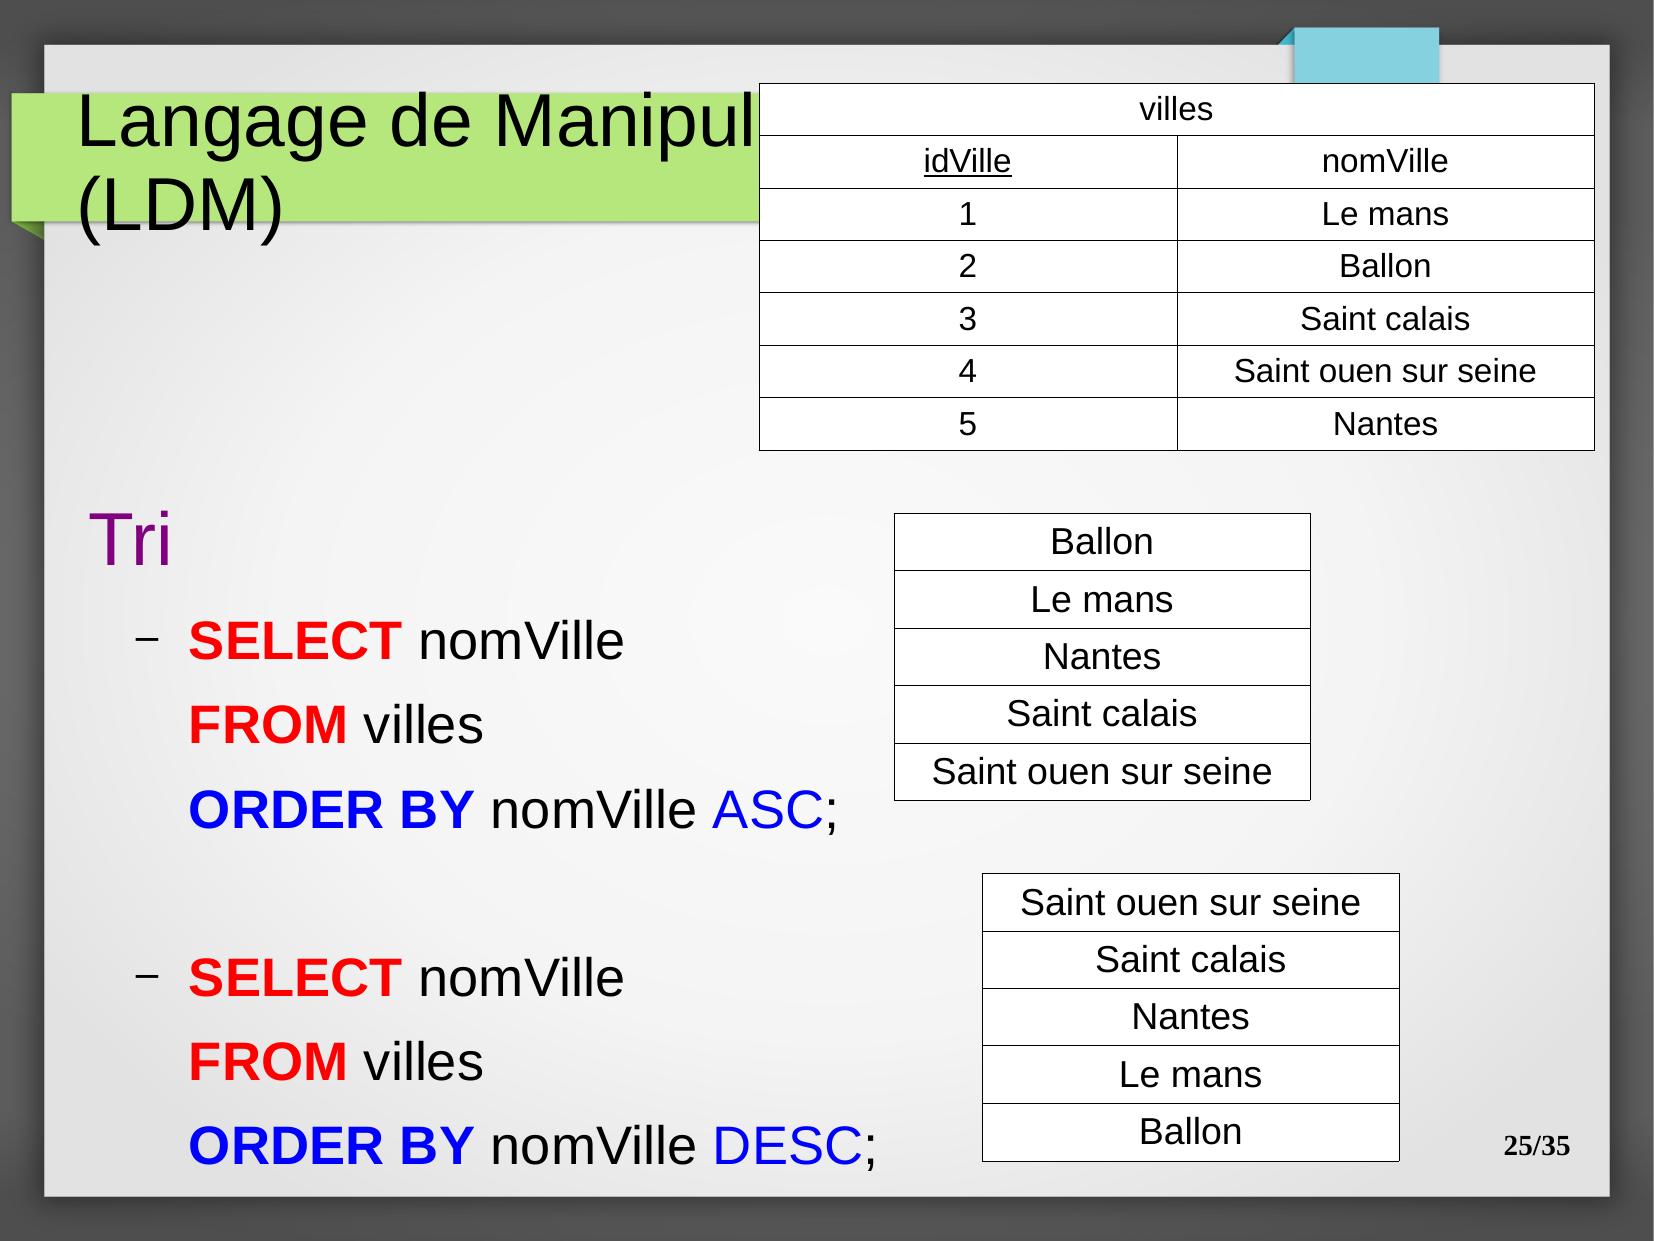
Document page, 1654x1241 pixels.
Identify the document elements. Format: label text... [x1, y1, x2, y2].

table_cell 5 [760, 398, 1177, 450]
table_cell Nantes [983, 989, 1399, 1045]
table_cell 3 [760, 293, 1177, 345]
title Langage de Manipulation de Données (LDM) [76, 58, 1565, 266]
table_cell Nantes [895, 629, 1310, 685]
table_cell nomVille [1178, 136, 1594, 188]
table_cell 1 [760, 189, 1177, 240]
table_cell Saint ouen sur seine [895, 744, 1310, 800]
list Tri SELECT nomVille FROM villes ORDER BY nomVille ASC; SELECT nomVille FROM villes ORDER BY nomVille DESC; [47, 497, 934, 1217]
table_cell 4 [760, 346, 1177, 397]
table_cell Le mans [895, 571, 1310, 628]
table_header Saint ouen sur seine [983, 874, 1399, 931]
picture [0, 0, 1654, 1241]
table_cell Saint ouen sur seine [1178, 346, 1594, 397]
table_cell Le mans [1178, 189, 1594, 240]
table_cell 2 [760, 241, 1177, 292]
table_header Ballon [895, 514, 1310, 570]
table_cell Nantes [1178, 398, 1594, 450]
table_cell Saint calais [1178, 293, 1594, 345]
table_cell Le mans [983, 1046, 1399, 1103]
table_cell Saint calais [983, 932, 1399, 988]
table_cell Ballon [1178, 241, 1594, 292]
table_cell Ballon [983, 1104, 1399, 1161]
table_header villes [760, 84, 1594, 135]
table_cell idVille [760, 136, 1177, 188]
table_cell Saint calais [895, 686, 1310, 743]
